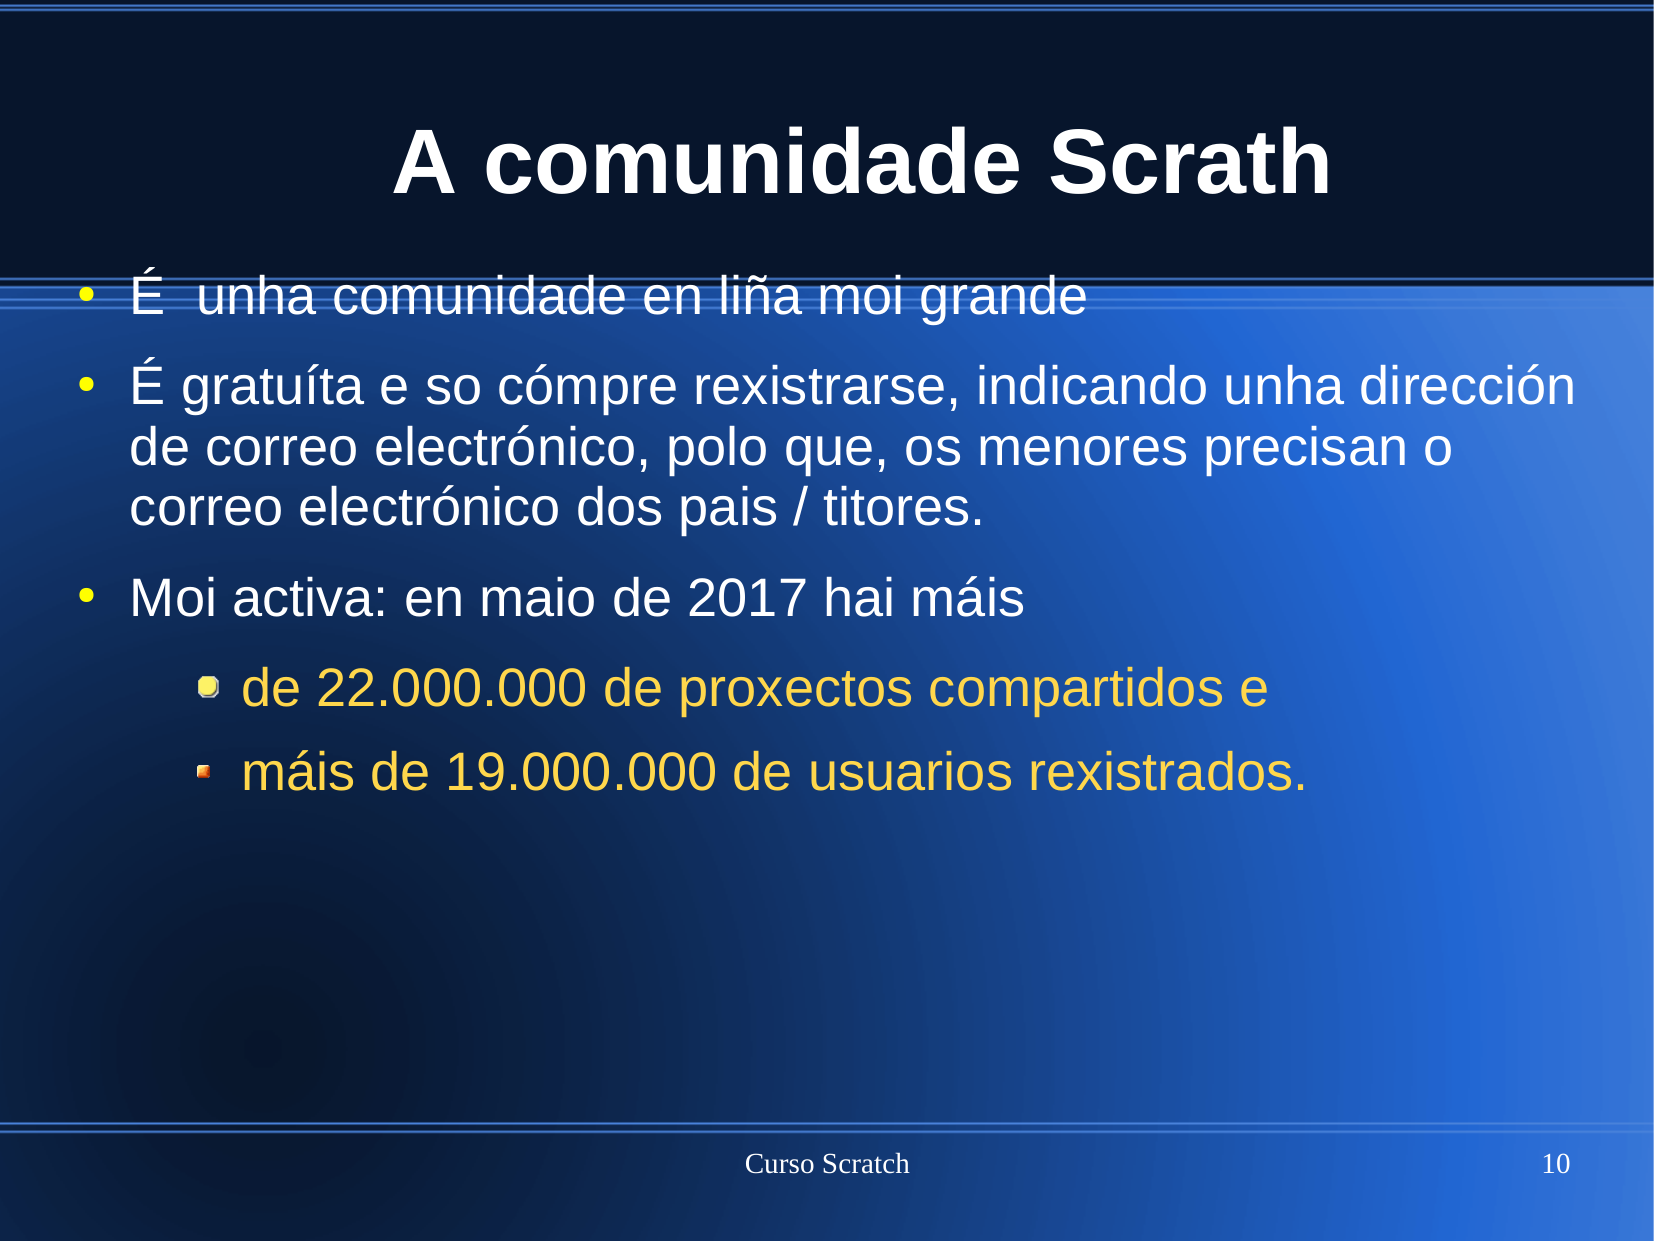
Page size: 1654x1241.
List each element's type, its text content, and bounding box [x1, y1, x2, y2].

list É unha comunidade en liña moi grande É gratuíta e so cómpre rexistrarse, indicando unha dirección de correo electrónico, polo que, os menores precisan o correo electrónico dos pais / titores. Moi activa: en maio de 2017 hai máis de 22.000.000 de proxectos compartidos e máis de 19.000.000 de usuarios rexistrados. [59, 265, 1595, 1107]
title A comunidade Scrath [106, 58, 1595, 265]
picture [0, 0, 1654, 1241]
